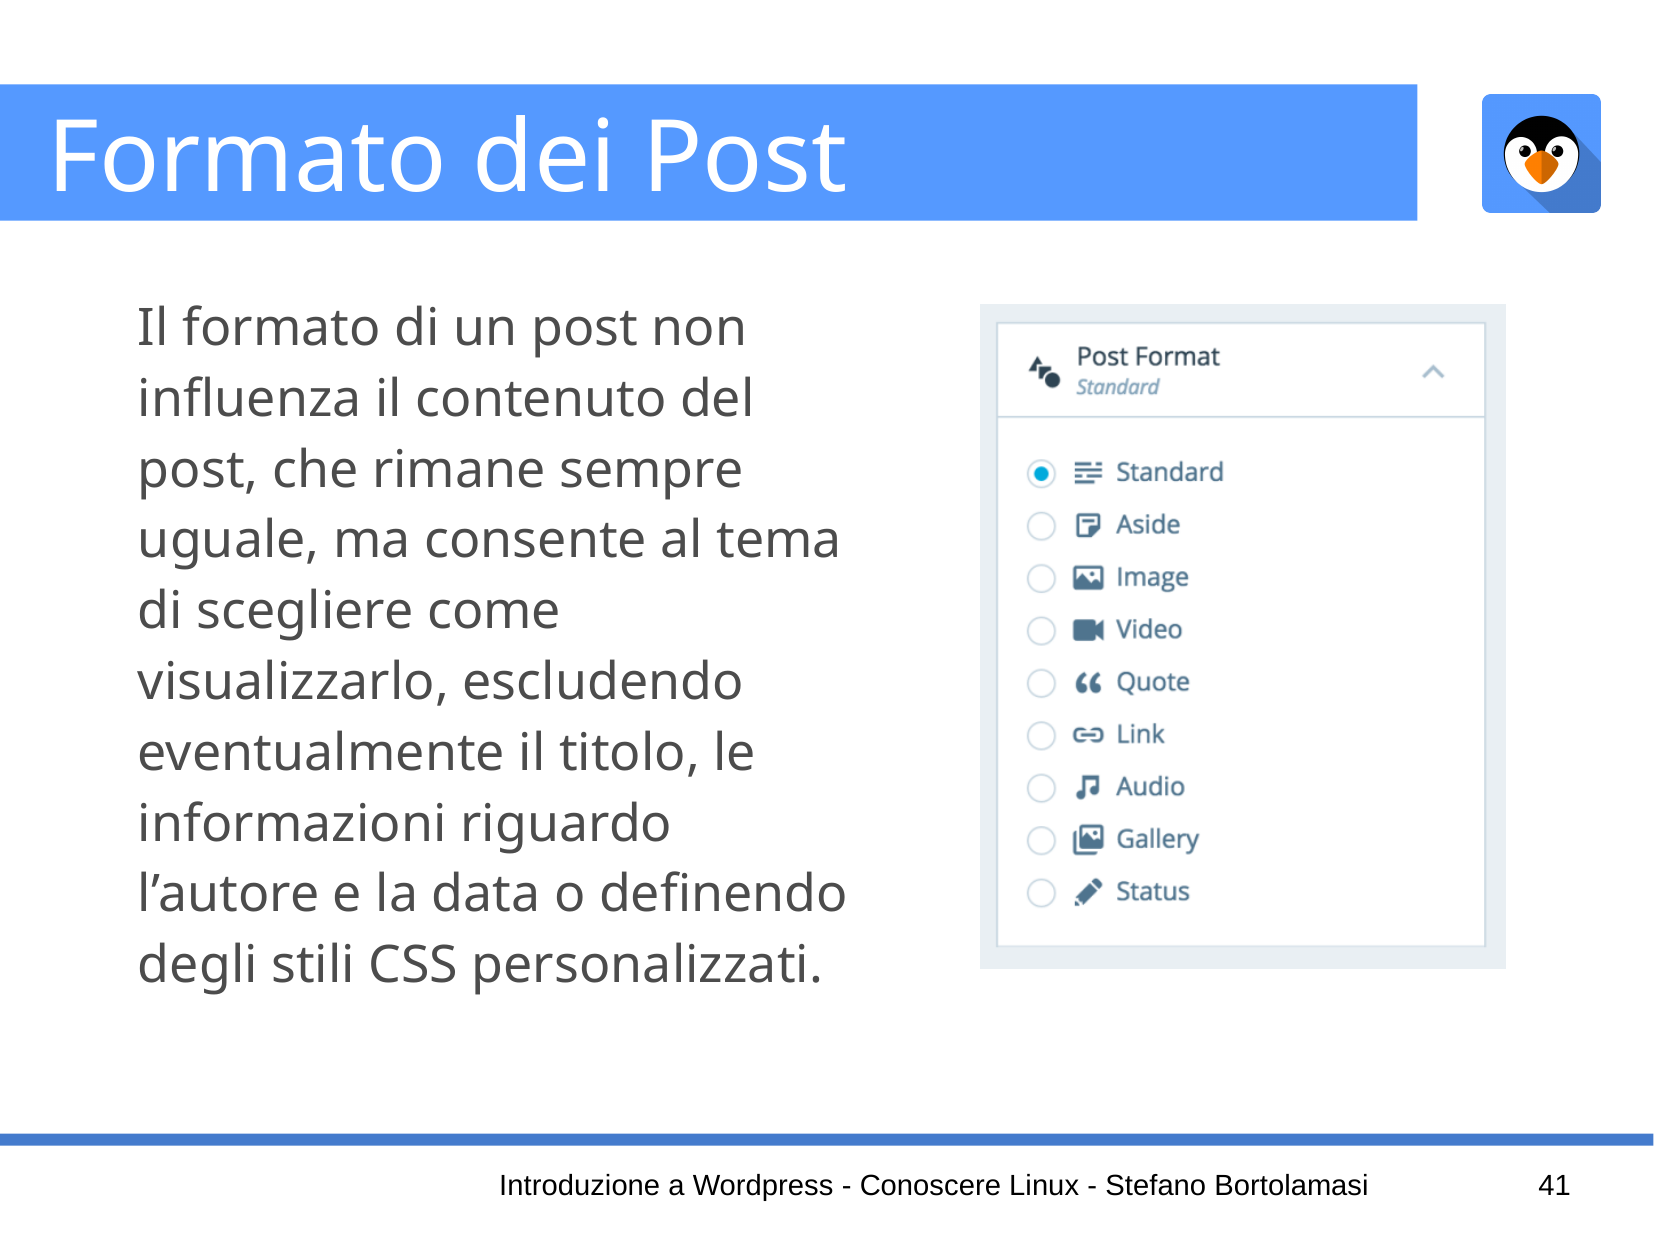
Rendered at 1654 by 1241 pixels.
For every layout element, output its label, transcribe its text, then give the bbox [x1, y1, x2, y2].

picture [1482, 94, 1601, 213]
title Formato dei Post [0, 91, 1418, 214]
picture [980, 304, 1506, 969]
list Il formato di un post non influenza il contenuto del post, che rimane sempre uguale, ma consente al tema di scegliere come visualizzarlo, escludendo eventualmente il titolo, le informazioni riguardo l’autore e la data o definendo degli stili CSS personalizzati. [82, 290, 863, 1010]
